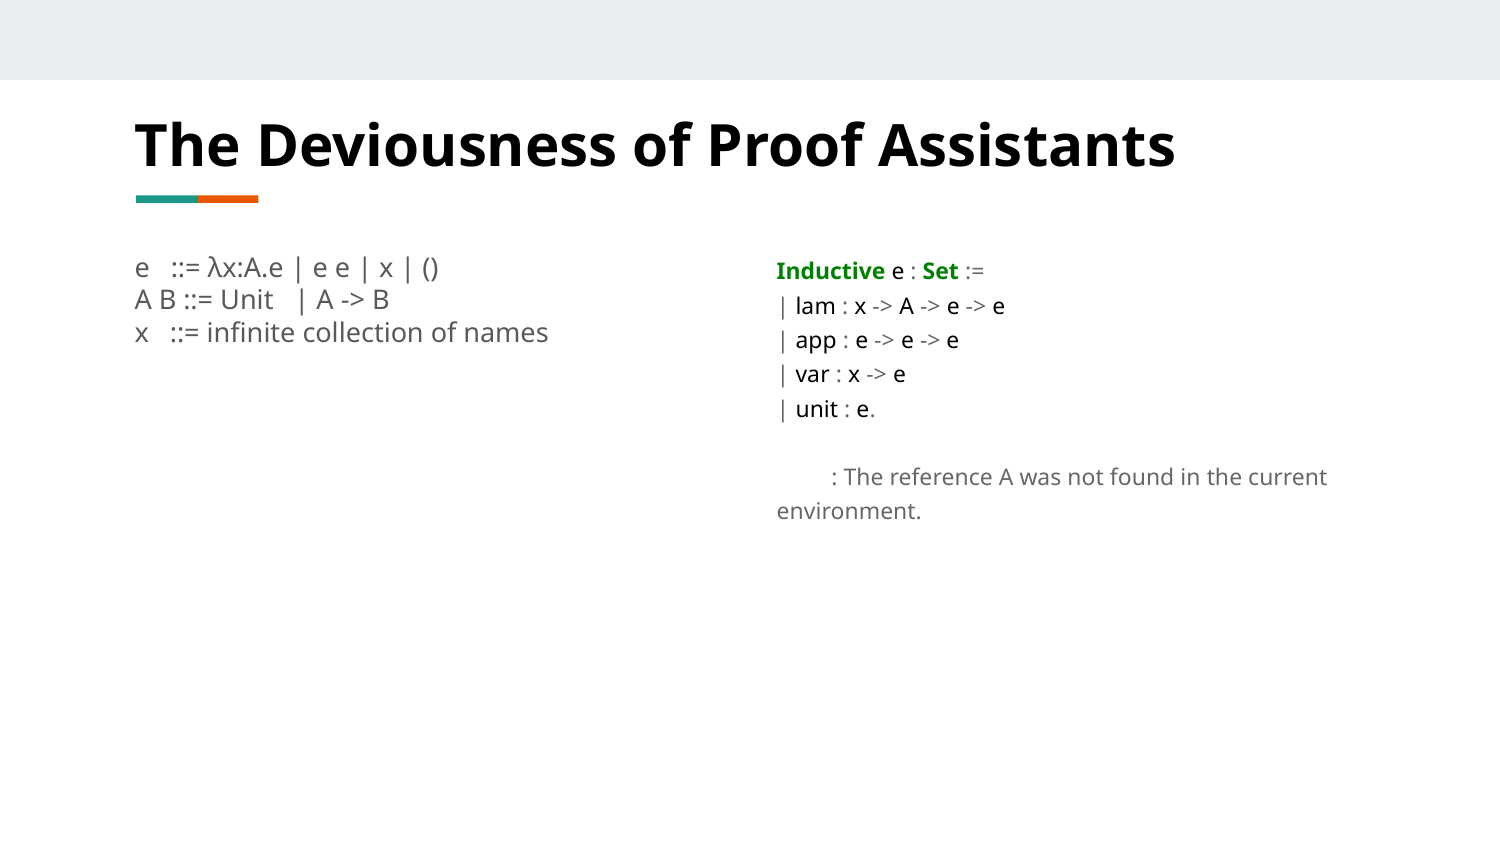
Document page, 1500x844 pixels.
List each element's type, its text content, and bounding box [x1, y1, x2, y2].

list e ::= λx:A.e | e e | x | () A B ::= Unit | A -> B x ::= infinite collection of names [119, 235, 739, 712]
title The Deviousness of Proof Assistants [119, 93, 1381, 182]
list Inductive e : Set := | lam : x -> A -> e -> e | app : e -> e -> e | var : x -> e | unit : e. Error: The reference A was not found in the current environment. [761, 235, 1381, 712]
